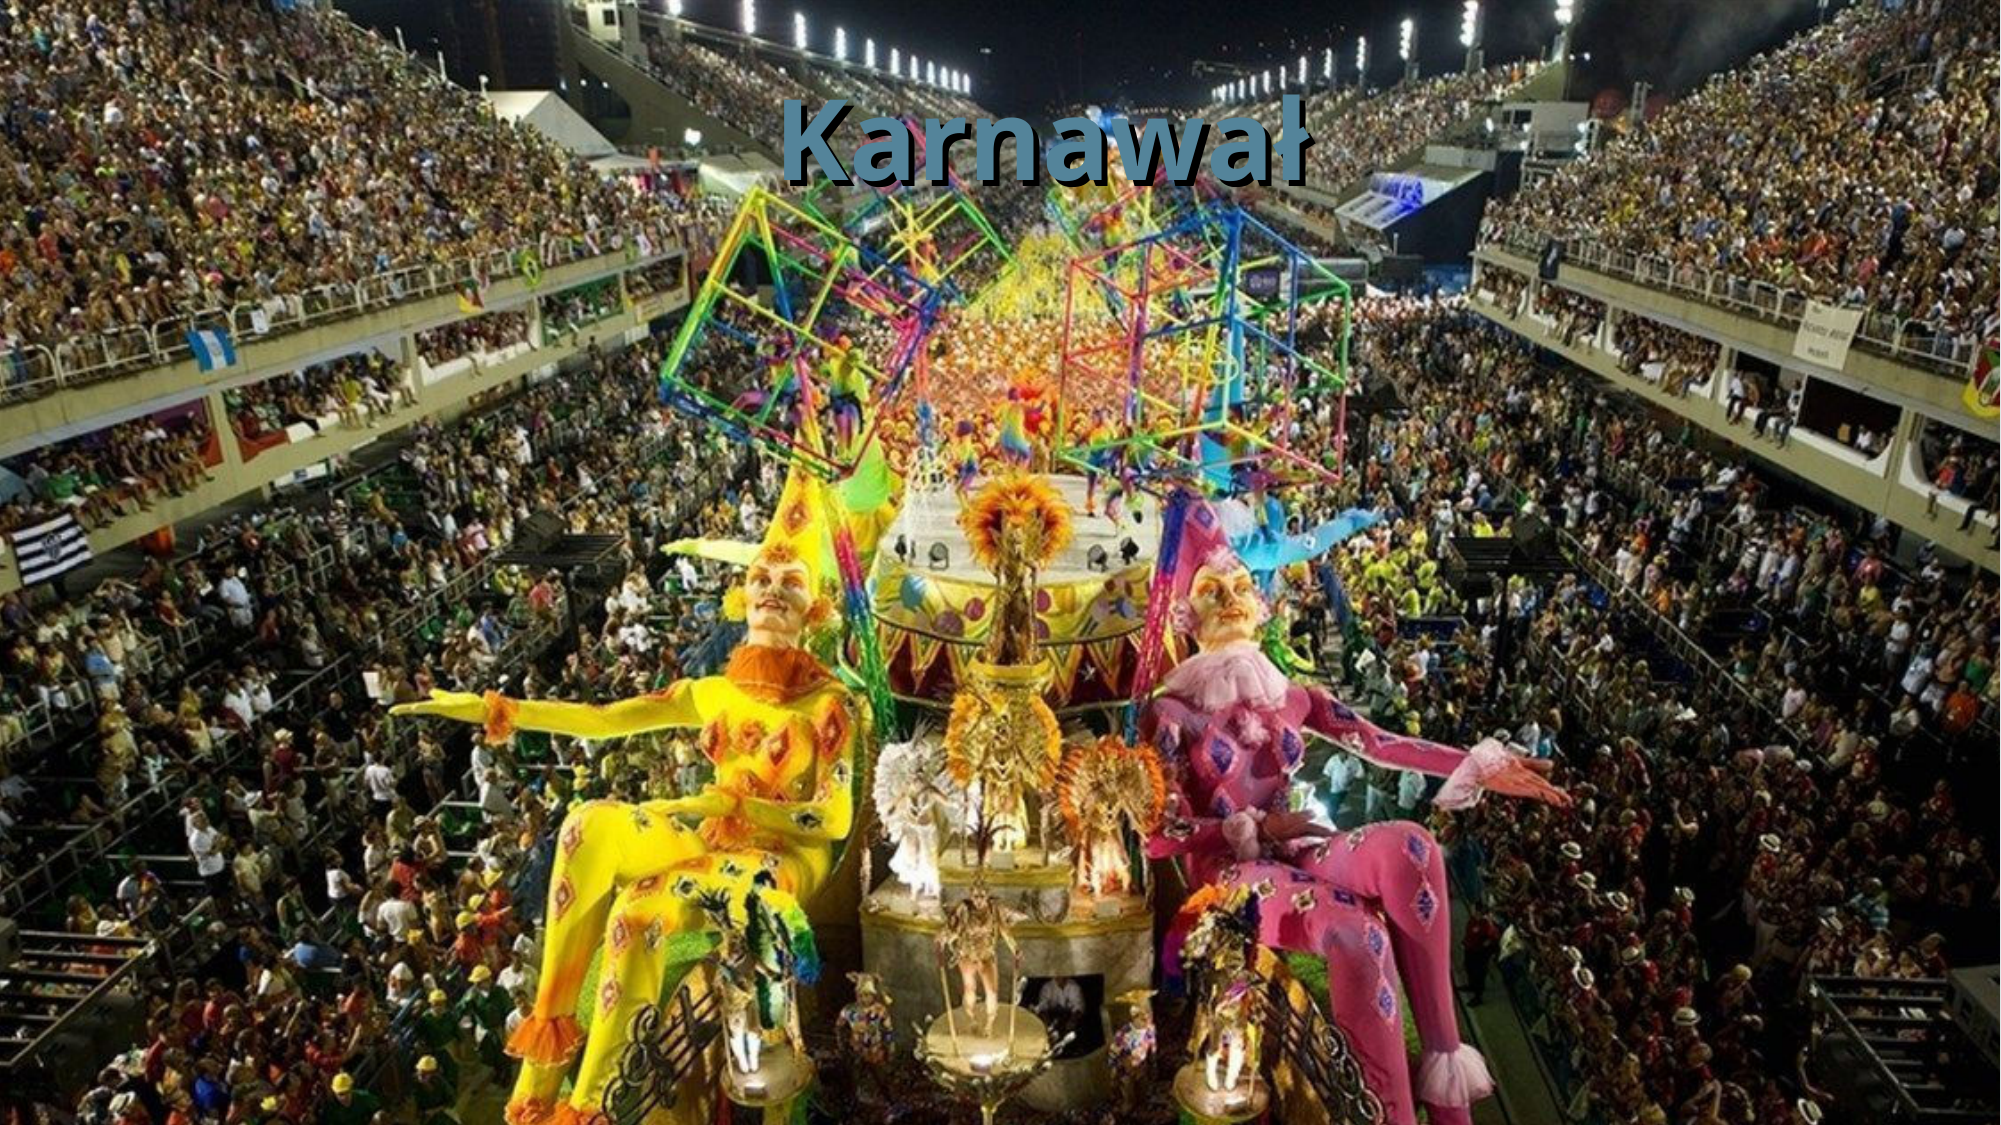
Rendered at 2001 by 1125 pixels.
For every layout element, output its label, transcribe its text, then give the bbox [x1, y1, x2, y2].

text_box Karnawał [389, 60, 1694, 211]
picture [0, 0, 2000, 1125]
